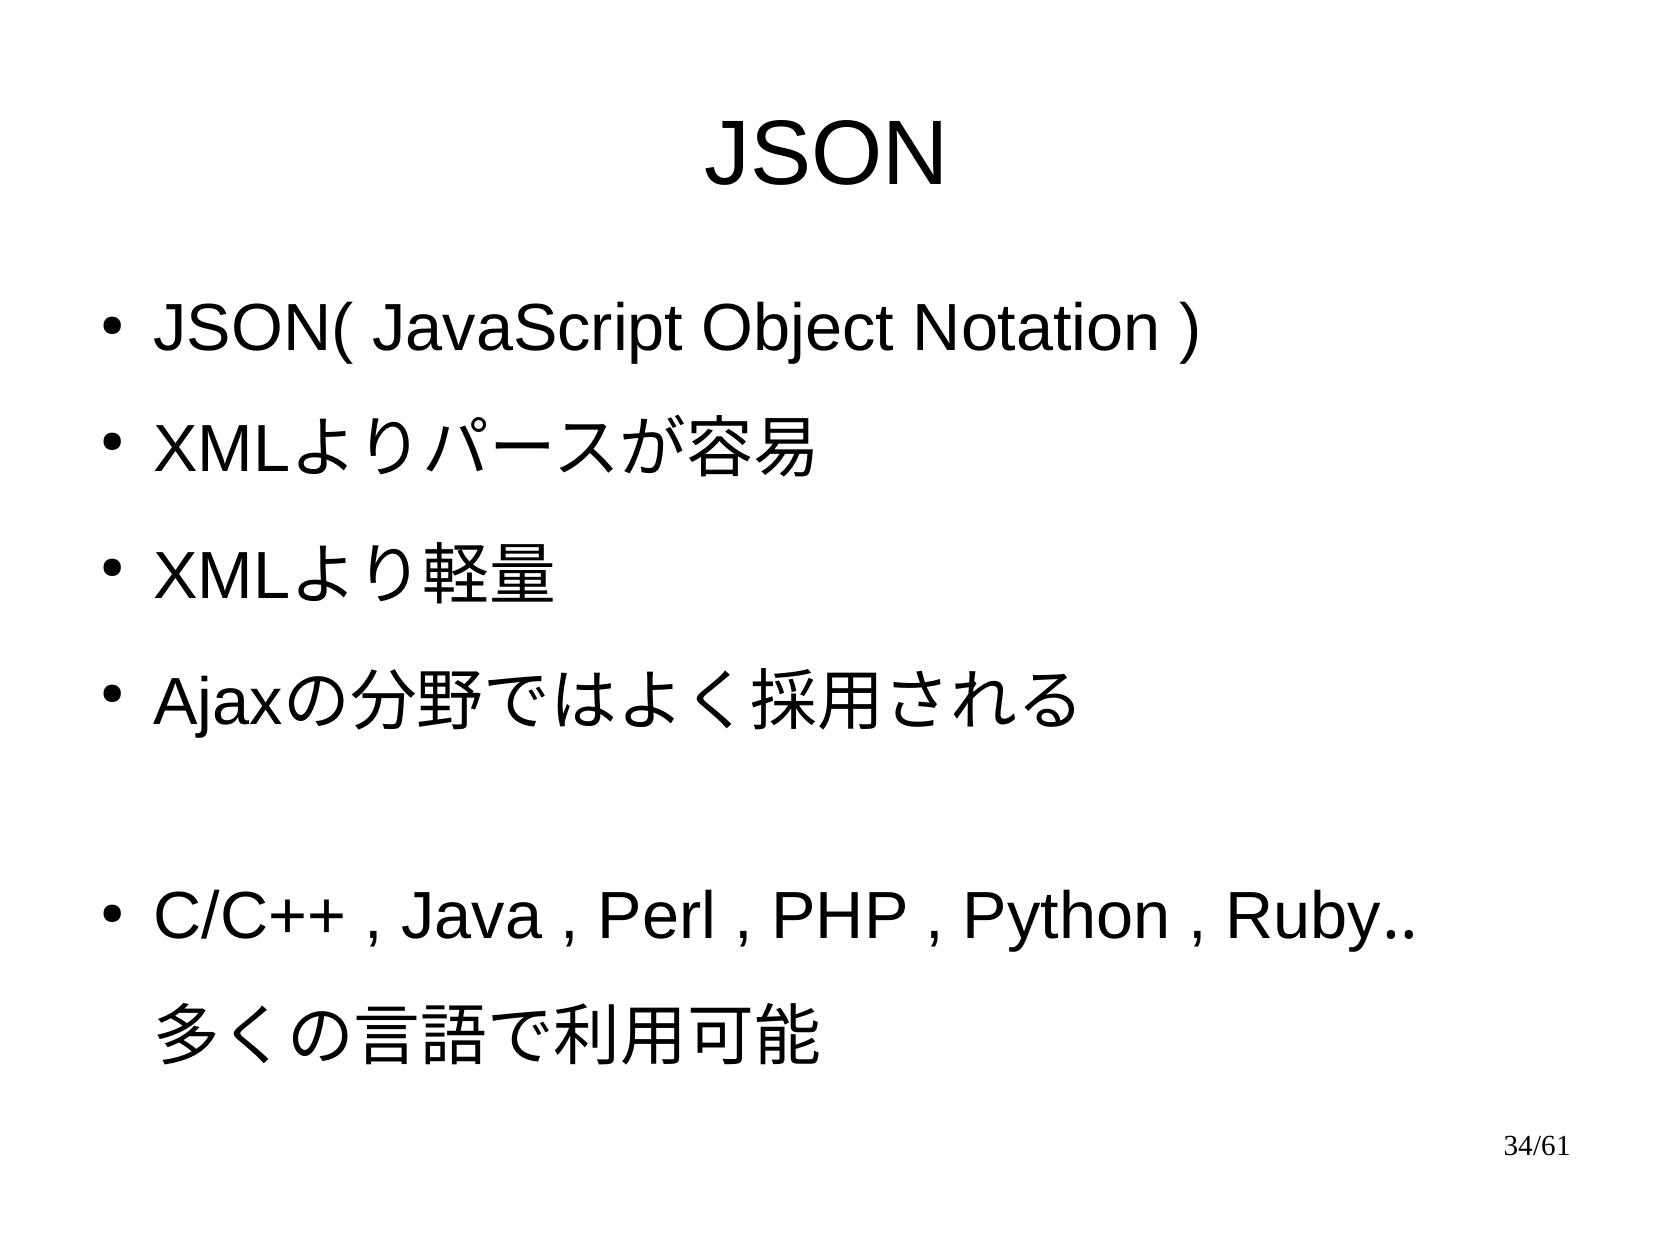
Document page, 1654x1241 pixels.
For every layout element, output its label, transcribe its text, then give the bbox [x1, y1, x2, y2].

list JSON( JavaScript Object Notation ) XMLよりパースが容易 XMLより軽量 Ajaxの分野ではよく採用される C/C++ , Java , Perl , PHP , Python , Ruby‥ 多くの言語で利用可能 [82, 290, 1571, 1094]
title JSON [82, 49, 1571, 257]
